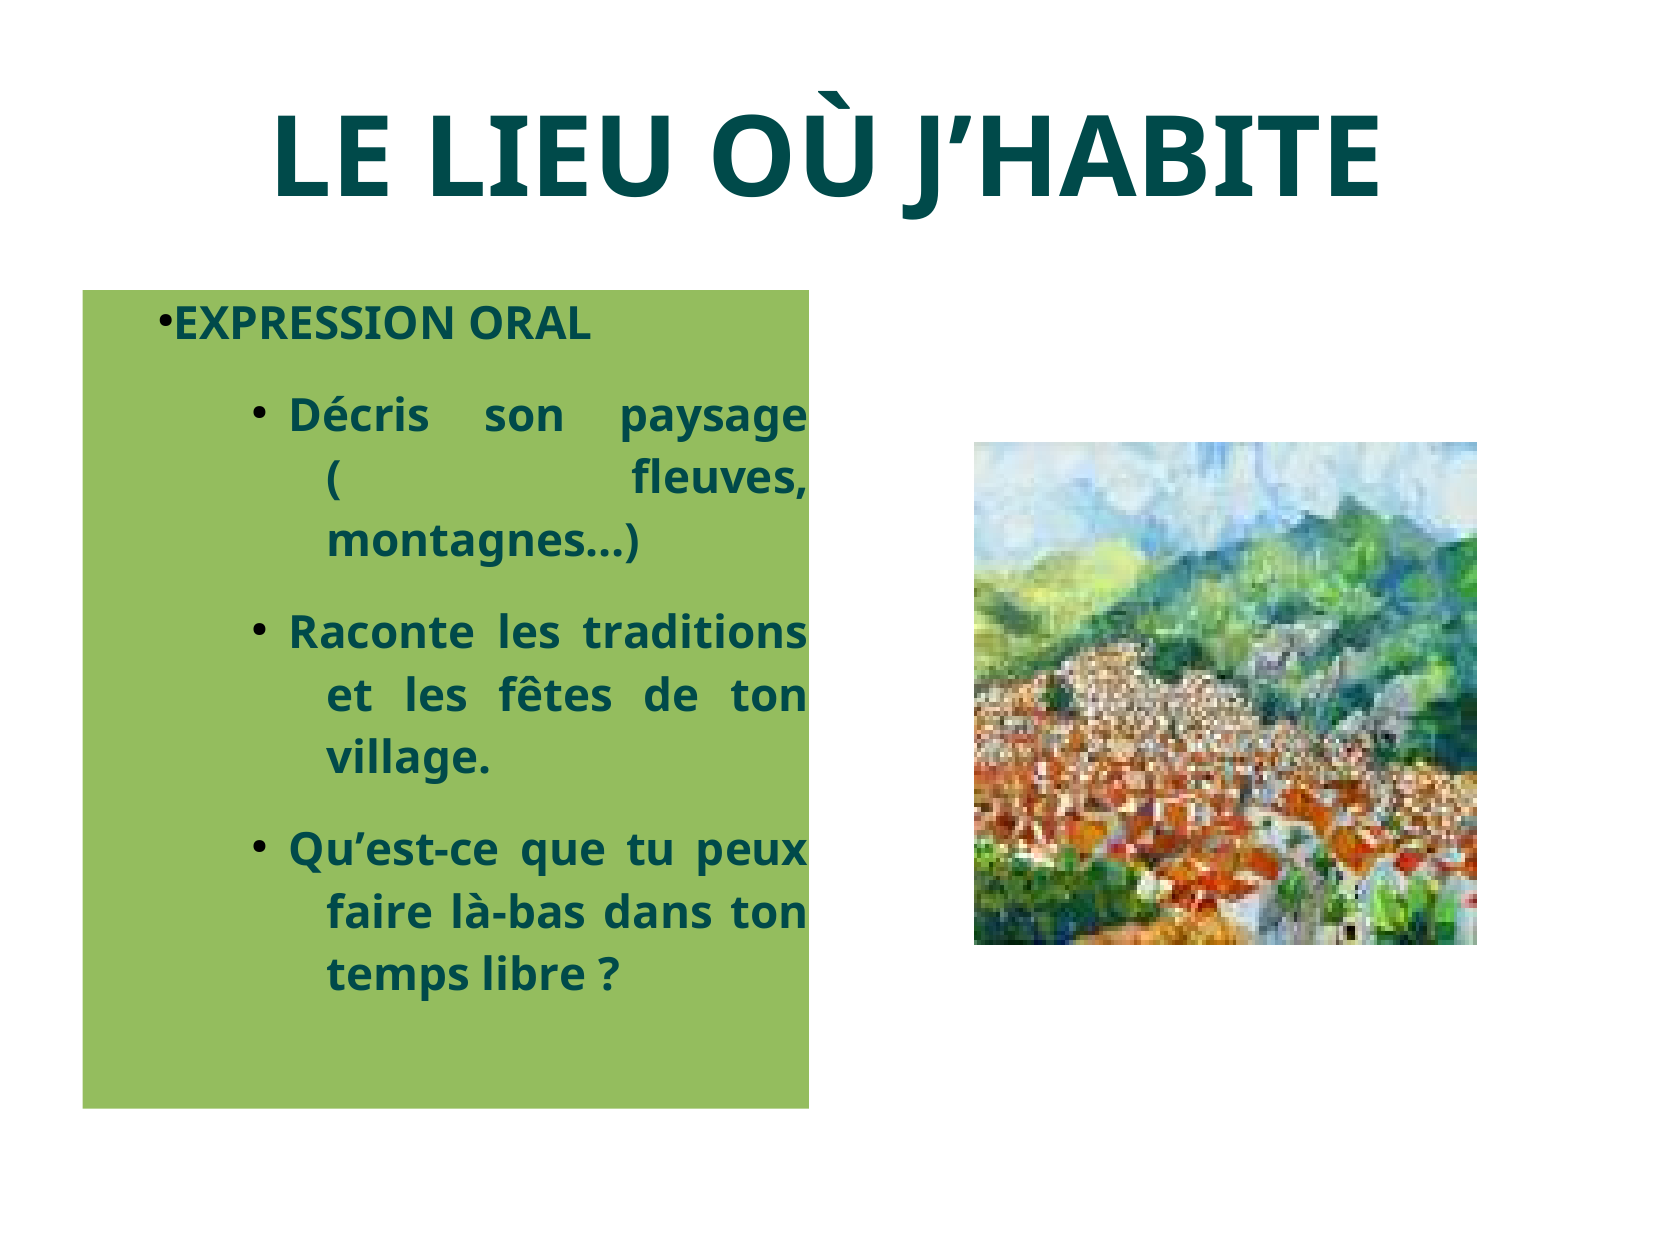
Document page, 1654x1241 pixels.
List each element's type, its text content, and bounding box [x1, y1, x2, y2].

picture [974, 442, 1477, 945]
chart [845, 290, 1572, 1109]
list EXPRESSION ORAL Décris son paysage ( fleuves, montagnes…) Raconte les traditions et les fêtes de ton village. Qu’est-ce que tu peux faire là-bas dans ton temps libre ? [82, 290, 809, 1109]
title LE LIEU OÙ J’HABITE [82, 49, 1571, 257]
